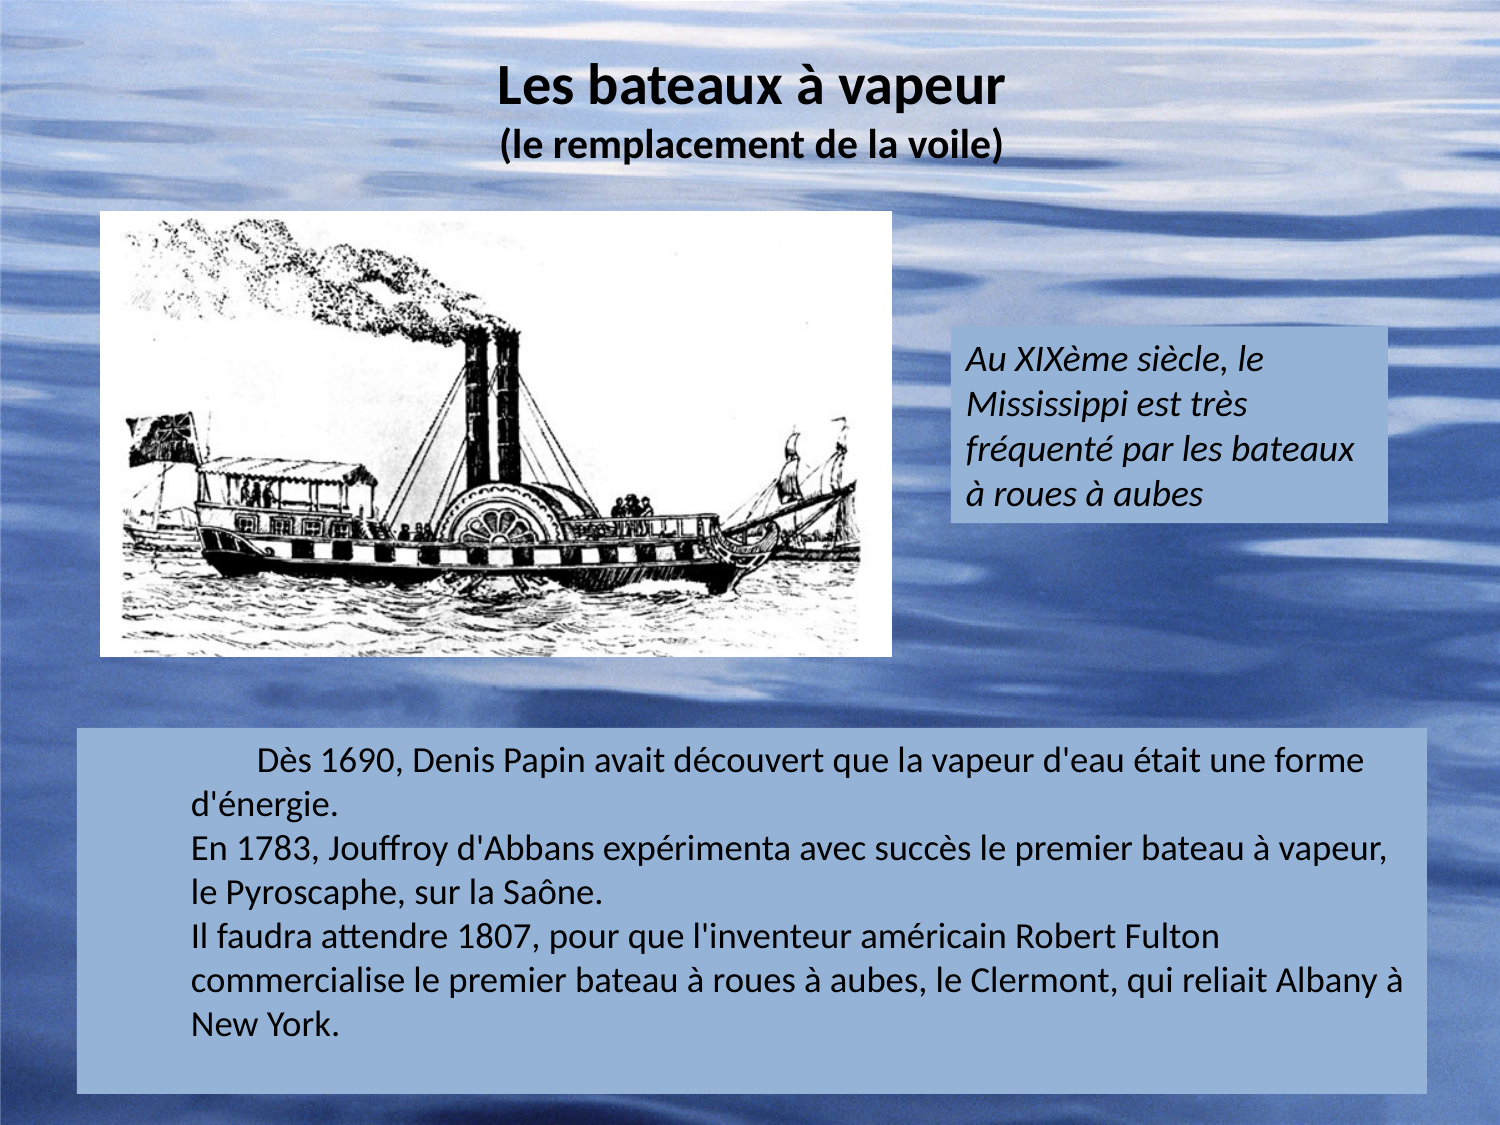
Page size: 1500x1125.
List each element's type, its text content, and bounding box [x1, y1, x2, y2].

picture [0, 0, 1500, 1125]
text_box Au XIXème siècle, le Mississippi est très fréquenté par les bateaux à roues à aubes [950, 326, 1388, 524]
title Les bateaux à vapeur (le remplacement de la voile) [76, 31, 1427, 183]
list Dès 1690, Denis Papin avait découvert que la vapeur d'eau était une forme d'énergie. En 1783, Jouffroy d'Abbans expérimenta avec succès le premier bateau à vapeur, le Pyroscaphe, sur la Saône. Il faudra attendre 1807, pour que l'inventeur américain Robert Fulton commercialise le premier bateau à roues à aubes, le Clermont, qui reliait Albany à New York. [76, 727, 1427, 1094]
